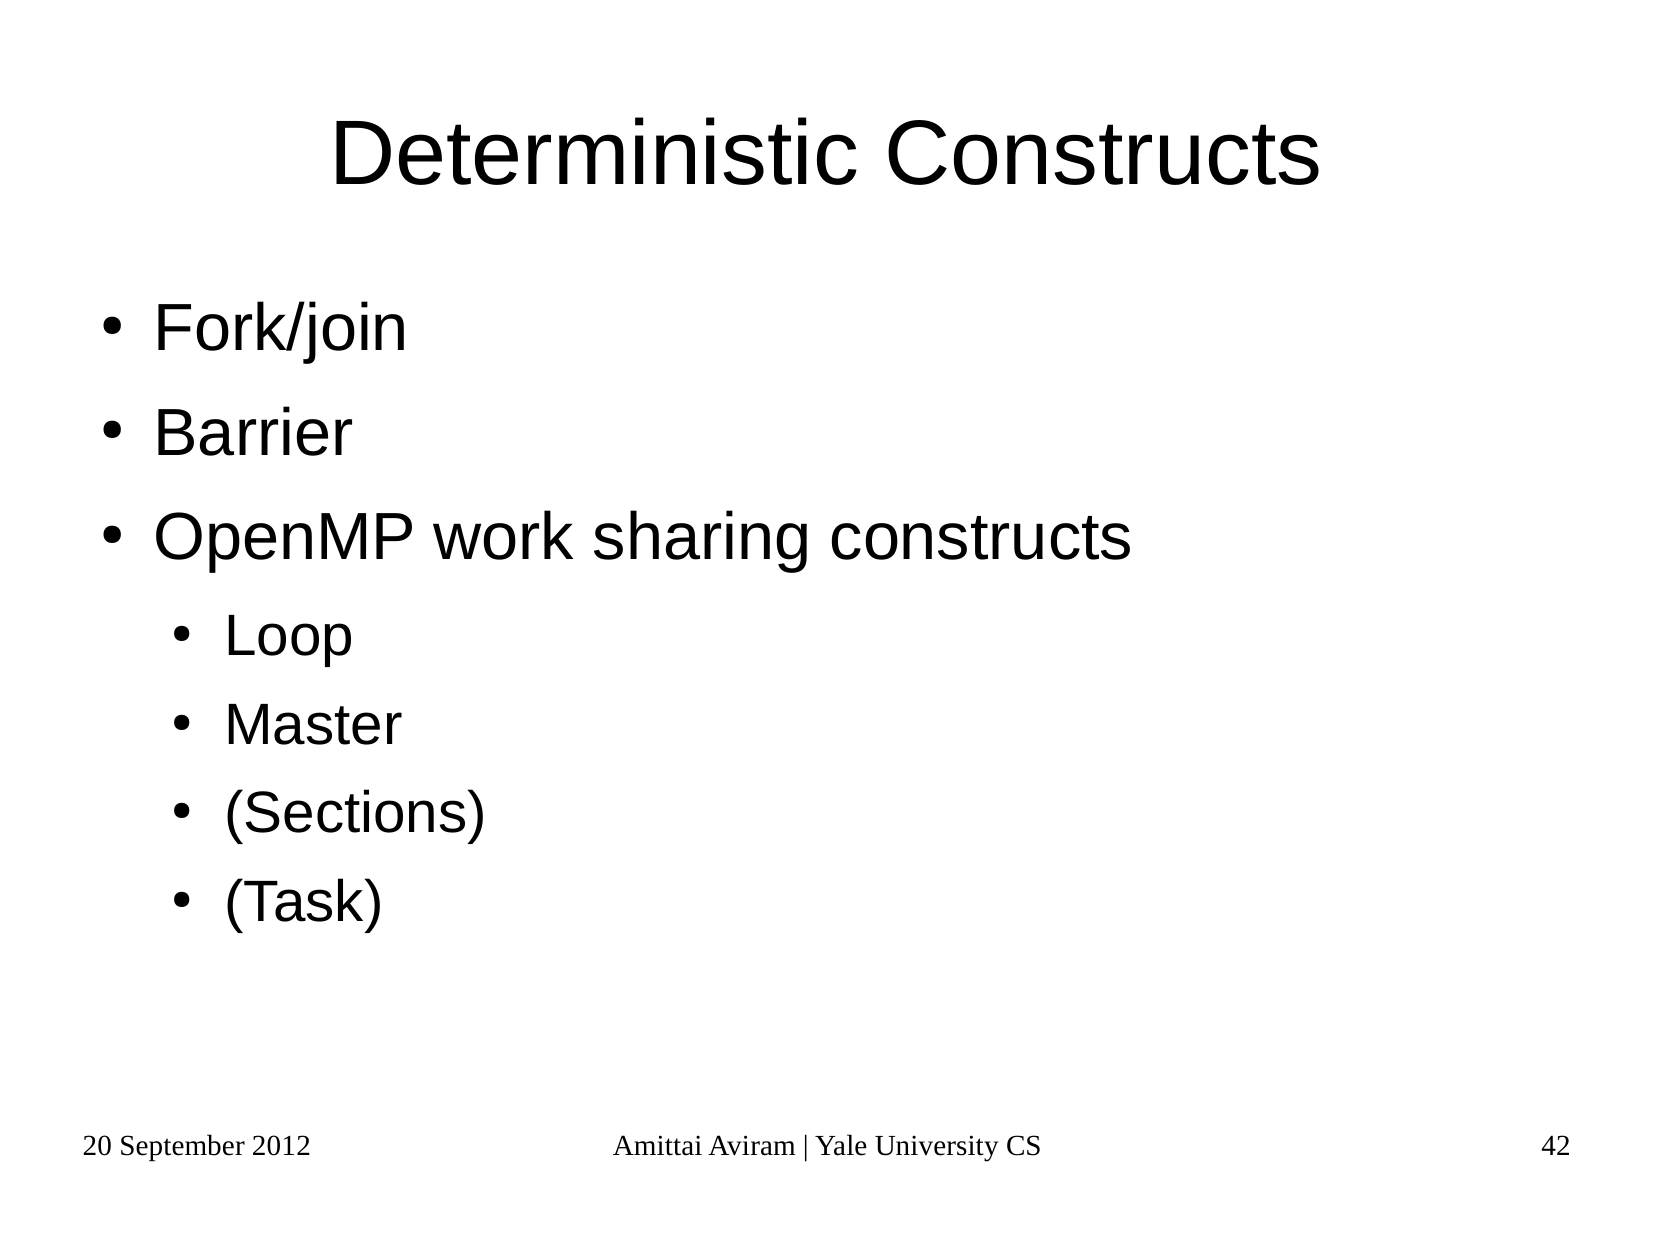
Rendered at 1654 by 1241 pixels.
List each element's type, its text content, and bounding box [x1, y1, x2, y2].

title Deterministic Constructs [82, 49, 1571, 257]
list Fork/join Barrier OpenMP work sharing constructs Loop Master (Sections) (Task) [82, 290, 1571, 1109]
